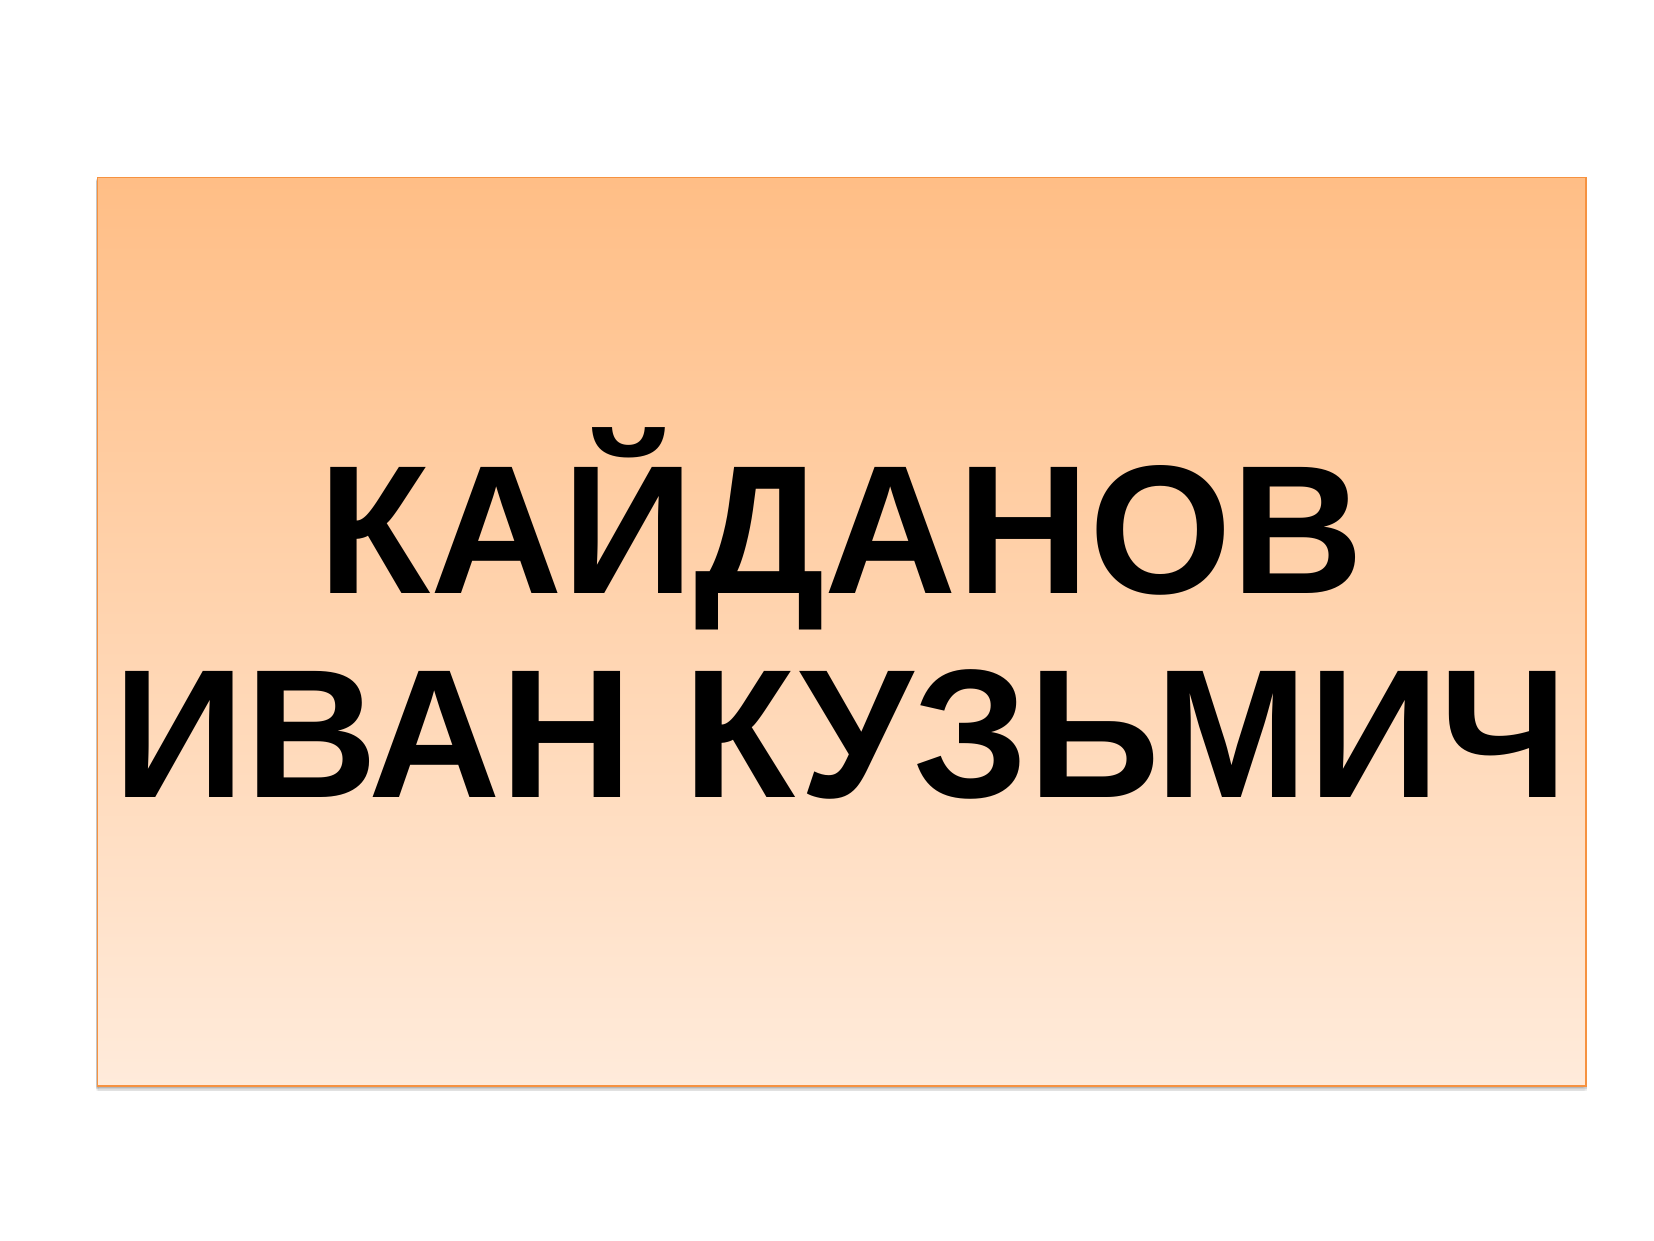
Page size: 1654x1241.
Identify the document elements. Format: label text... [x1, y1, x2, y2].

title КАЙДАНОВ ИВАН КУЗЬМИЧ [97, 177, 1586, 1087]
